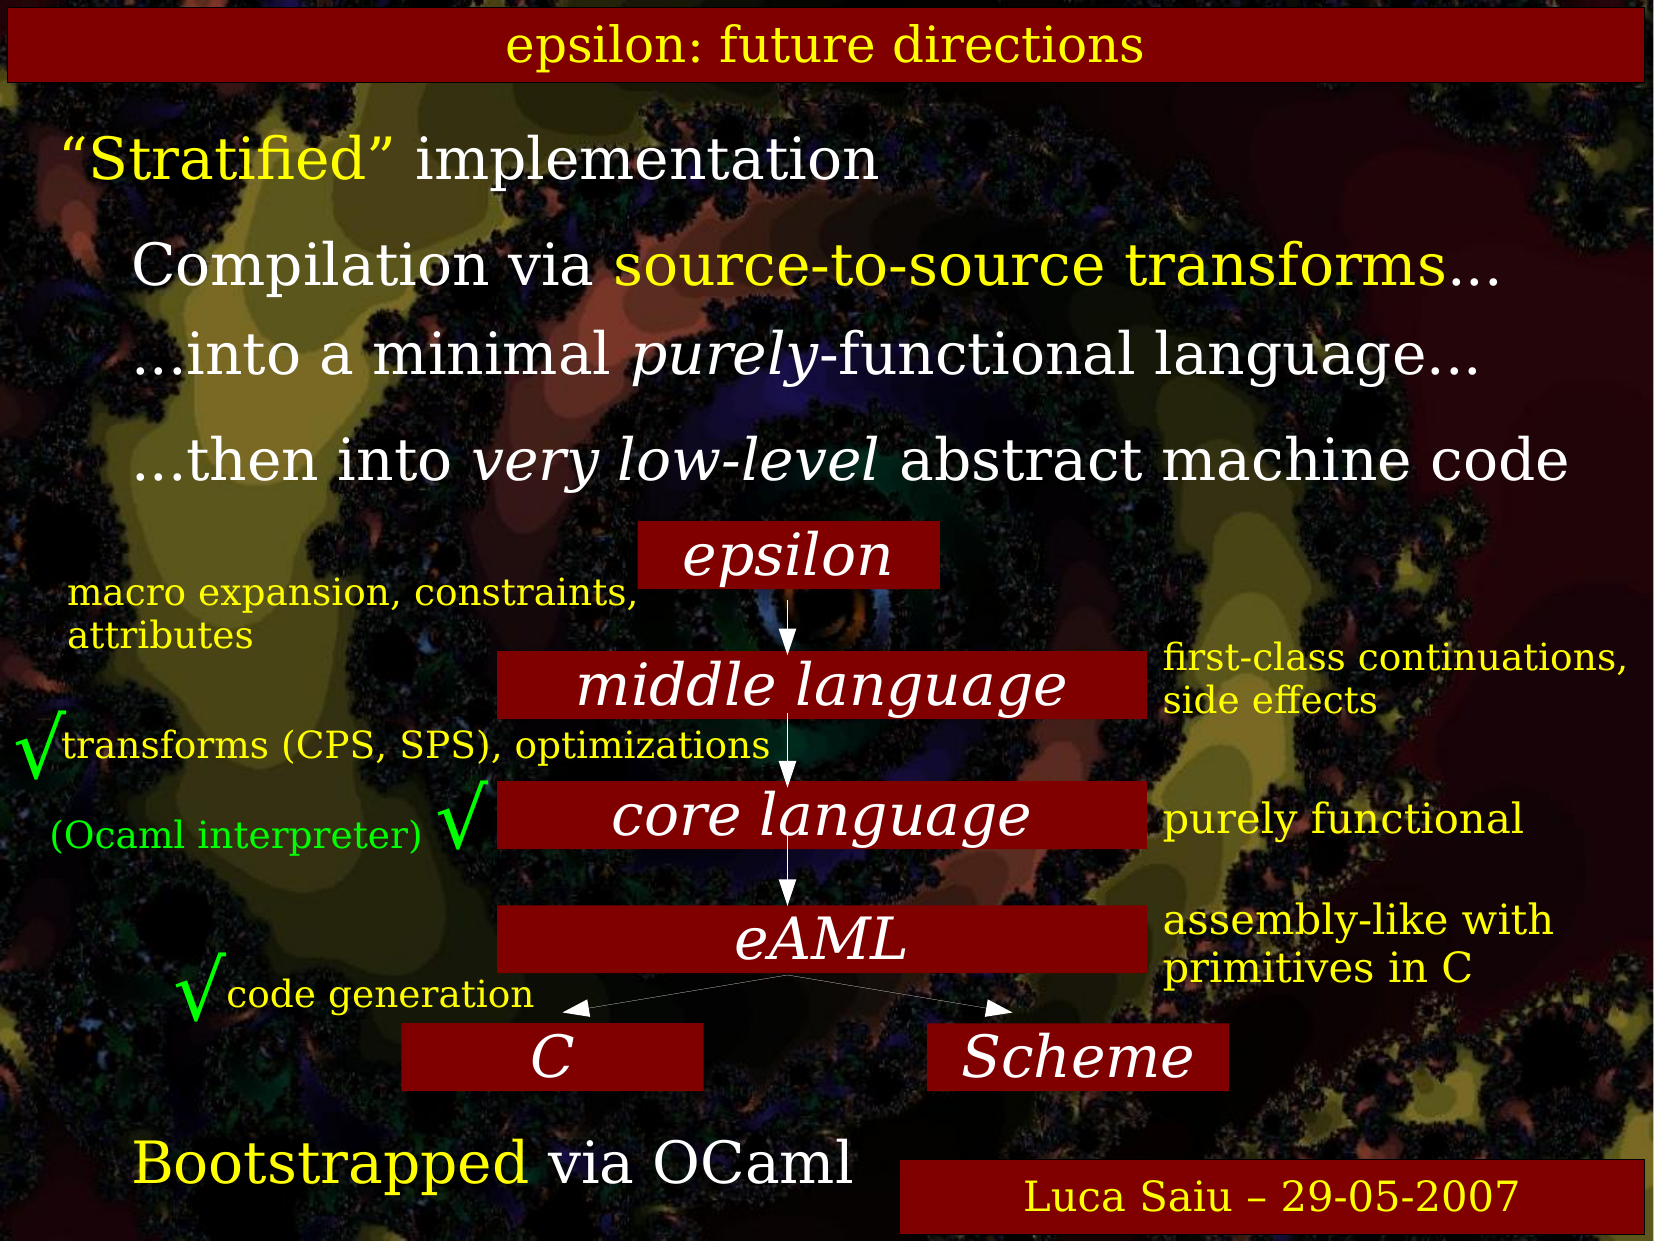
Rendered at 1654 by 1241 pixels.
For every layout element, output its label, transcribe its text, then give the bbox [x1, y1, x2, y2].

text_box epsilon: future directions [7, 7, 1645, 83]
picture [0, 0, 1654, 1241]
text_box Luca Saiu – 29-05-2007 [899, 1159, 1645, 1235]
text_box eAML [497, 905, 1147, 974]
text_box purely functional [1162, 795, 1651, 863]
text_box “Stratified” implementation [40, 125, 976, 194]
text_box first-class continuations, side effects [1162, 635, 1651, 723]
text_box Compilation via source-to-source transforms... [112, 231, 1613, 300]
text_box C [401, 1023, 704, 1092]
text_box Scheme [926, 1023, 1230, 1092]
text_box Bootstrapped via OCaml [112, 1129, 863, 1198]
text_box epsilon [637, 521, 940, 590]
text_box √ [173, 942, 235, 1041]
text_box ...into a minimal purely-functional language... [112, 320, 1654, 389]
text_box √ [13, 700, 76, 798]
text_box middle language [497, 651, 1147, 720]
text_box macro expansion, constraints, attributes [67, 570, 700, 658]
text_box code generation [235, 972, 563, 1041]
text_box ...then into very low-level abstract machine code [112, 426, 1654, 495]
text_box (Ocaml interpreter) √ [49, 771, 572, 869]
text_box transforms (CPS, SPS), optimizations [76, 724, 782, 793]
text_box assembly-like with primitives in C [1162, 895, 1654, 993]
text_box core language [572, 781, 1147, 850]
